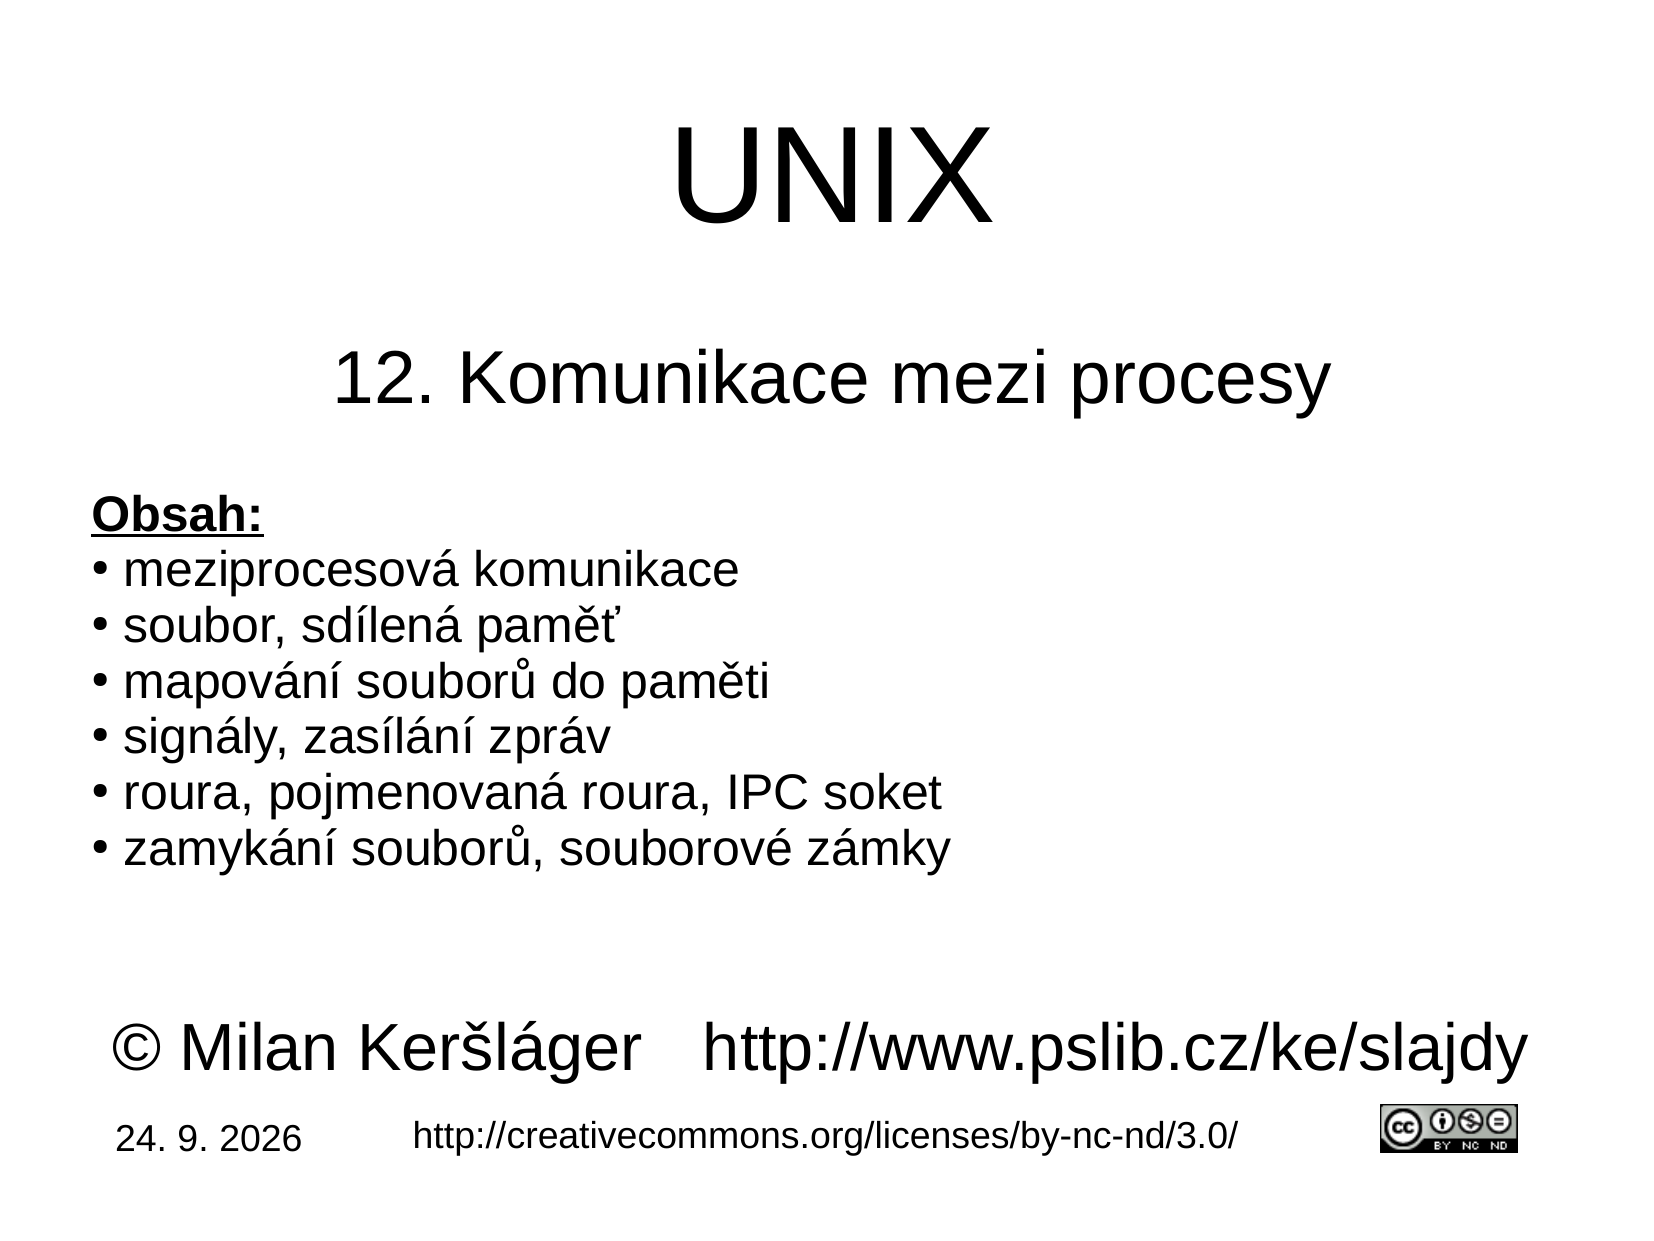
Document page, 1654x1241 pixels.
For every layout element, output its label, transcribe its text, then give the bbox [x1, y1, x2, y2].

list © Milan Keršláger http://www.pslib.cz/ke/slajdy [76, 1009, 1565, 1087]
picture [1380, 1104, 1518, 1153]
text_box http://creativecommons.org/licenses/by-nc-nd/3.0/ [339, 1107, 1313, 1165]
title UNIX 12. Komunikace mezi procesy [88, 56, 1577, 461]
text_box 17. 5. 2013 [100, 1110, 337, 1168]
text_box Obsah: meziprocesová komunikace soubor, sdílená paměť mapování souborů do paměti signály, zasílání zpráv roura, pojmenovaná roura, IPC soket zamykání souborů, souborové zámky [76, 478, 1583, 884]
